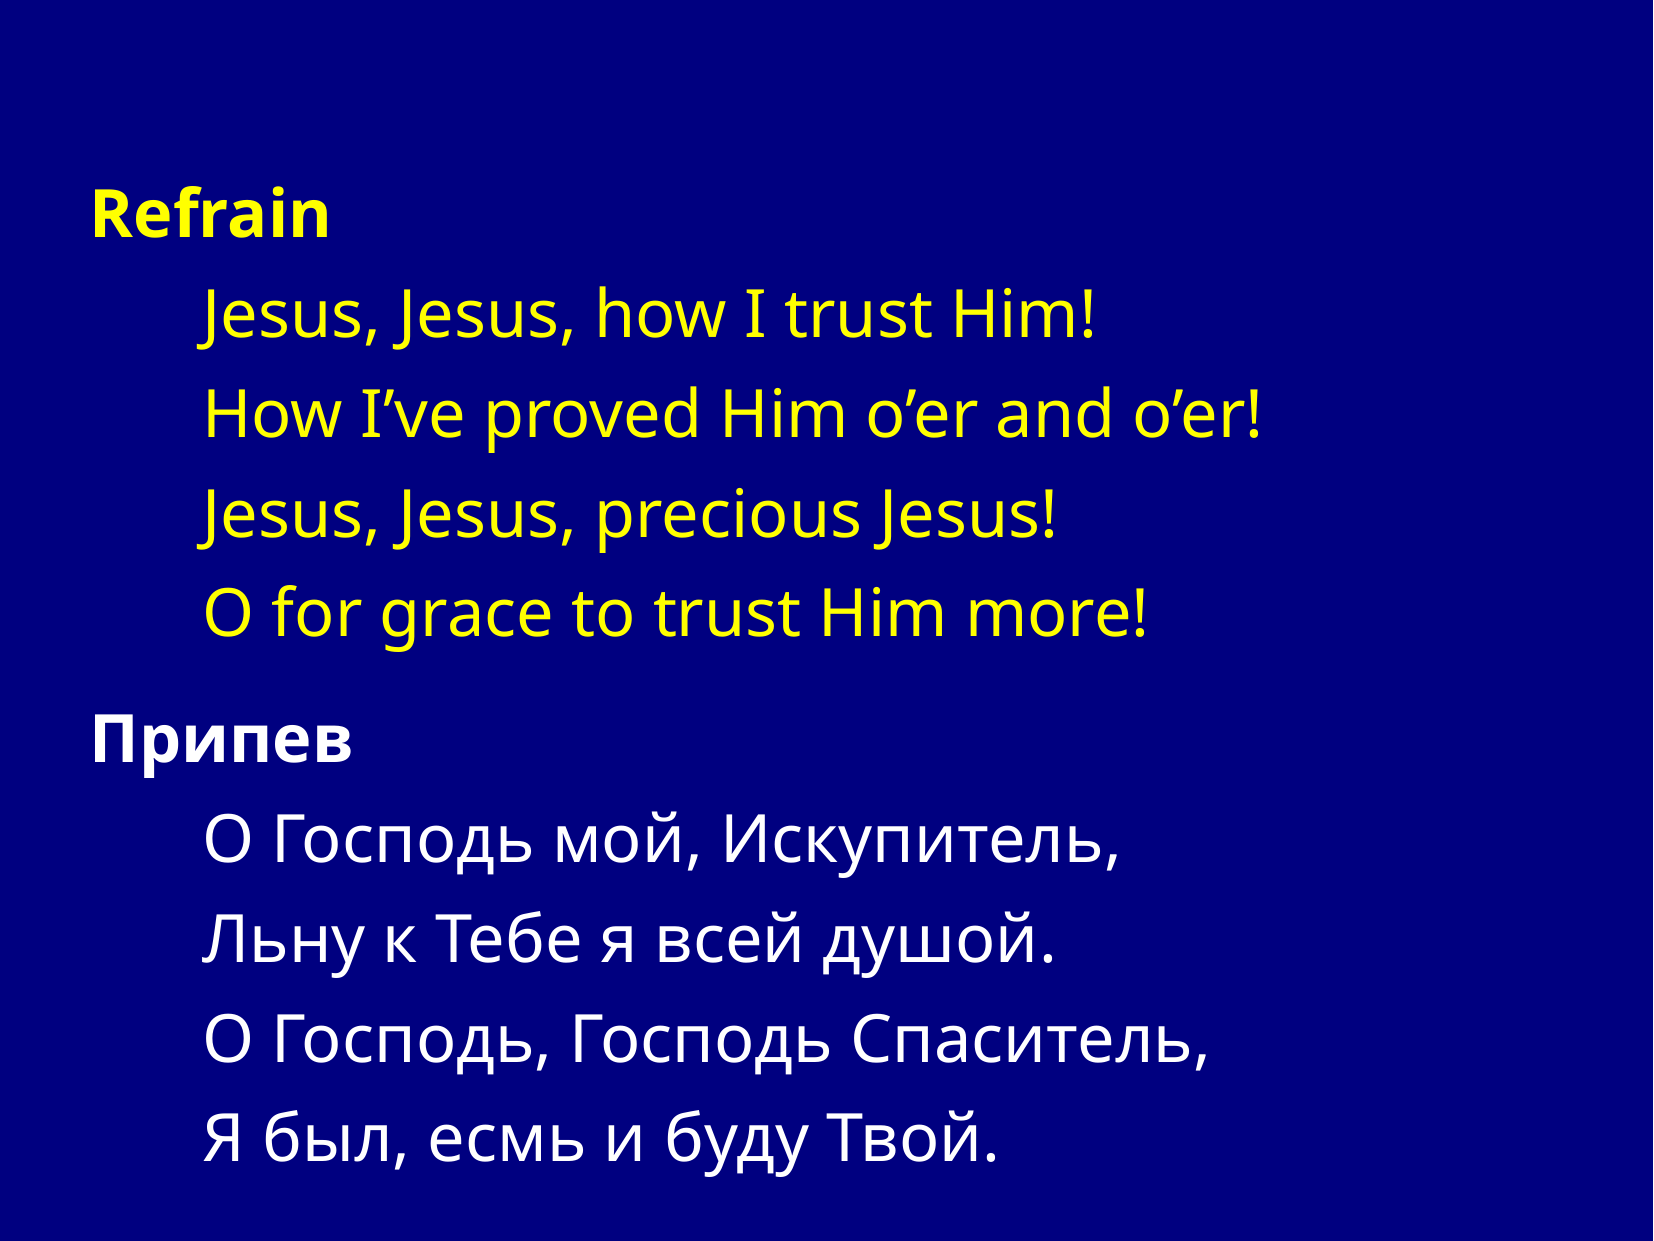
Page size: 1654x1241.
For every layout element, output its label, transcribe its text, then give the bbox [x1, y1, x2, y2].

text_box Refrain Jesus, Jesus, how I trust Him! How I’ve proved Him o’er and o’er! Jesus, Jesus, precious Jesus! O for grace to trust Him more! [75, 150, 1576, 638]
text_box Припев О Господь мой, Искупитель, Льну к Тебе я всей душой. О Господь, Господь Спаситель, Я был, есмь и буду Твой. [75, 675, 1576, 1163]
